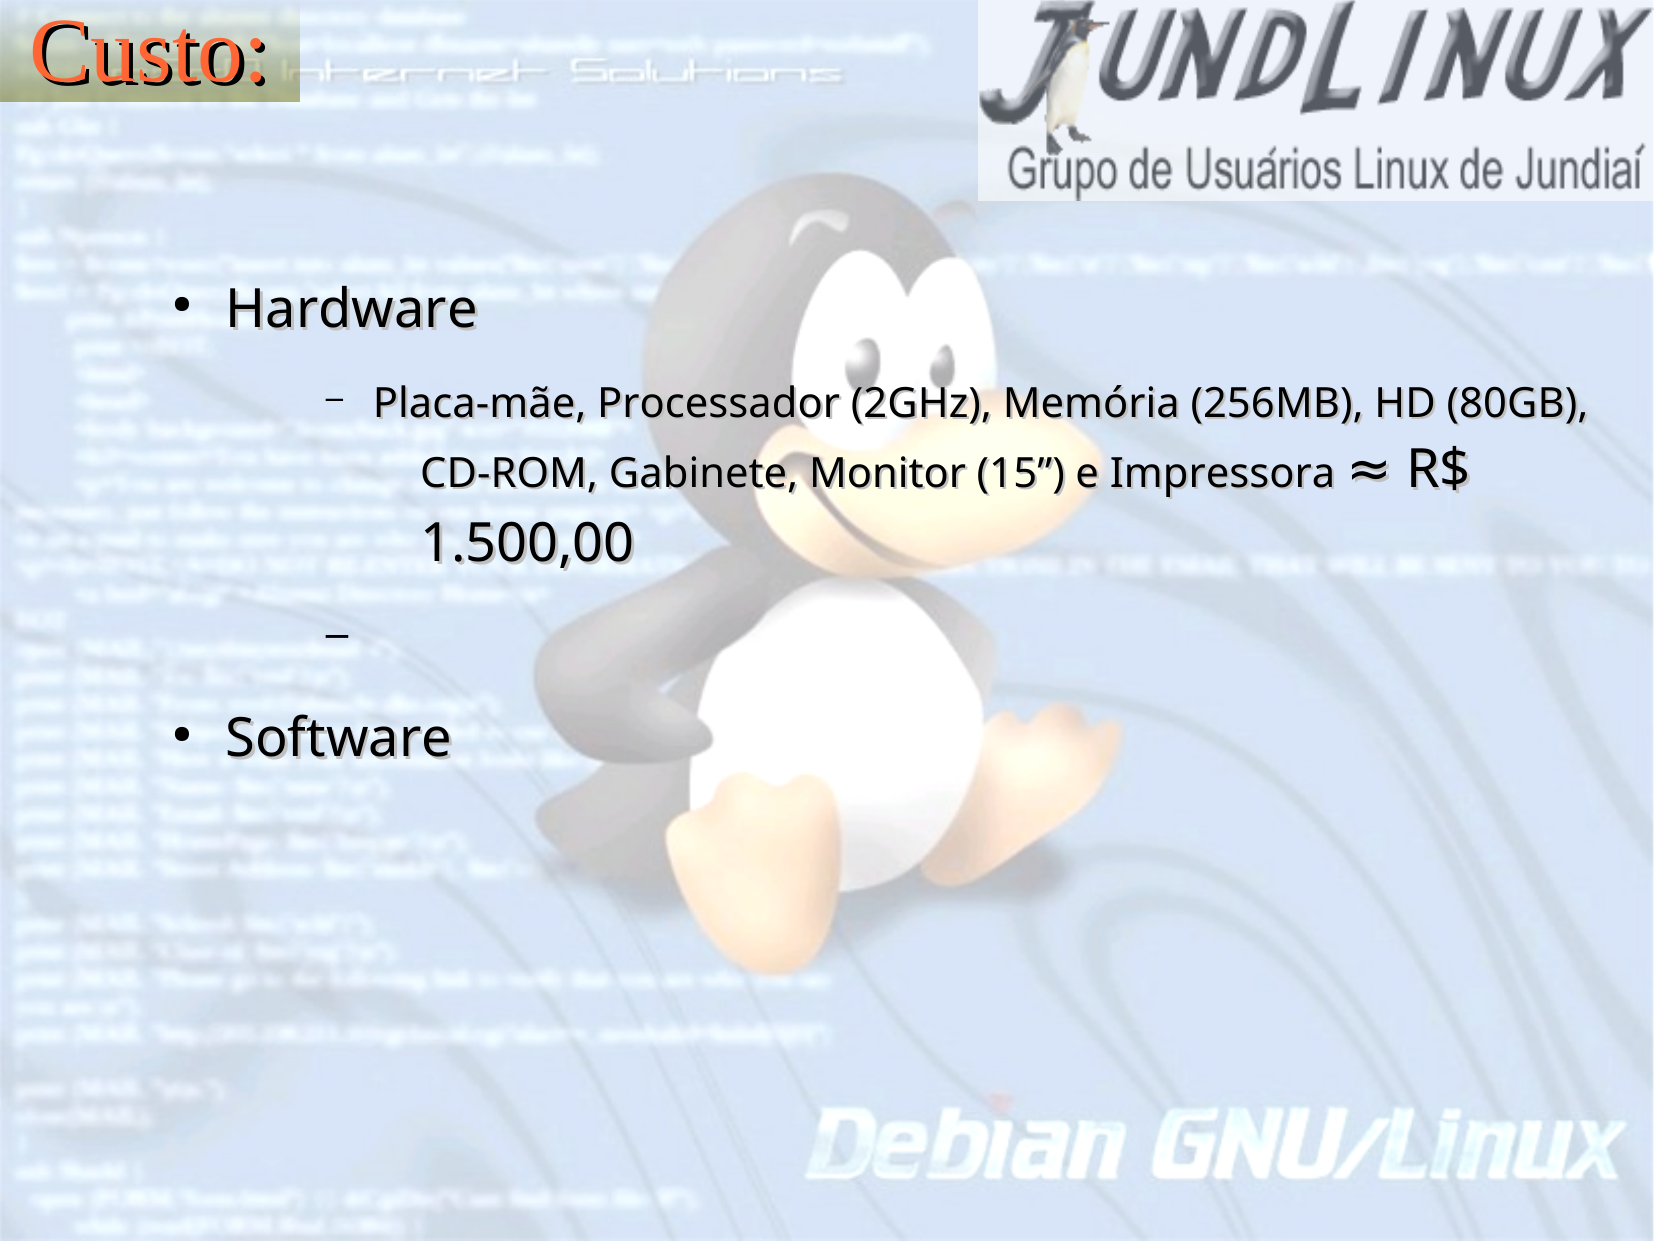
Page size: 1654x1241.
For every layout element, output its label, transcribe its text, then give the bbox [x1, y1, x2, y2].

text_box Custo: [0, 0, 300, 102]
picture [0, 0, 1654, 1241]
list Hardware Placa-mãe, Processador (2GHz), Memória (256MB), HD (80GB), CD-ROM, Gabinete, Monitor (15”) e Impressora ≈ R$ 1.500,00 Software [136, 269, 1604, 977]
